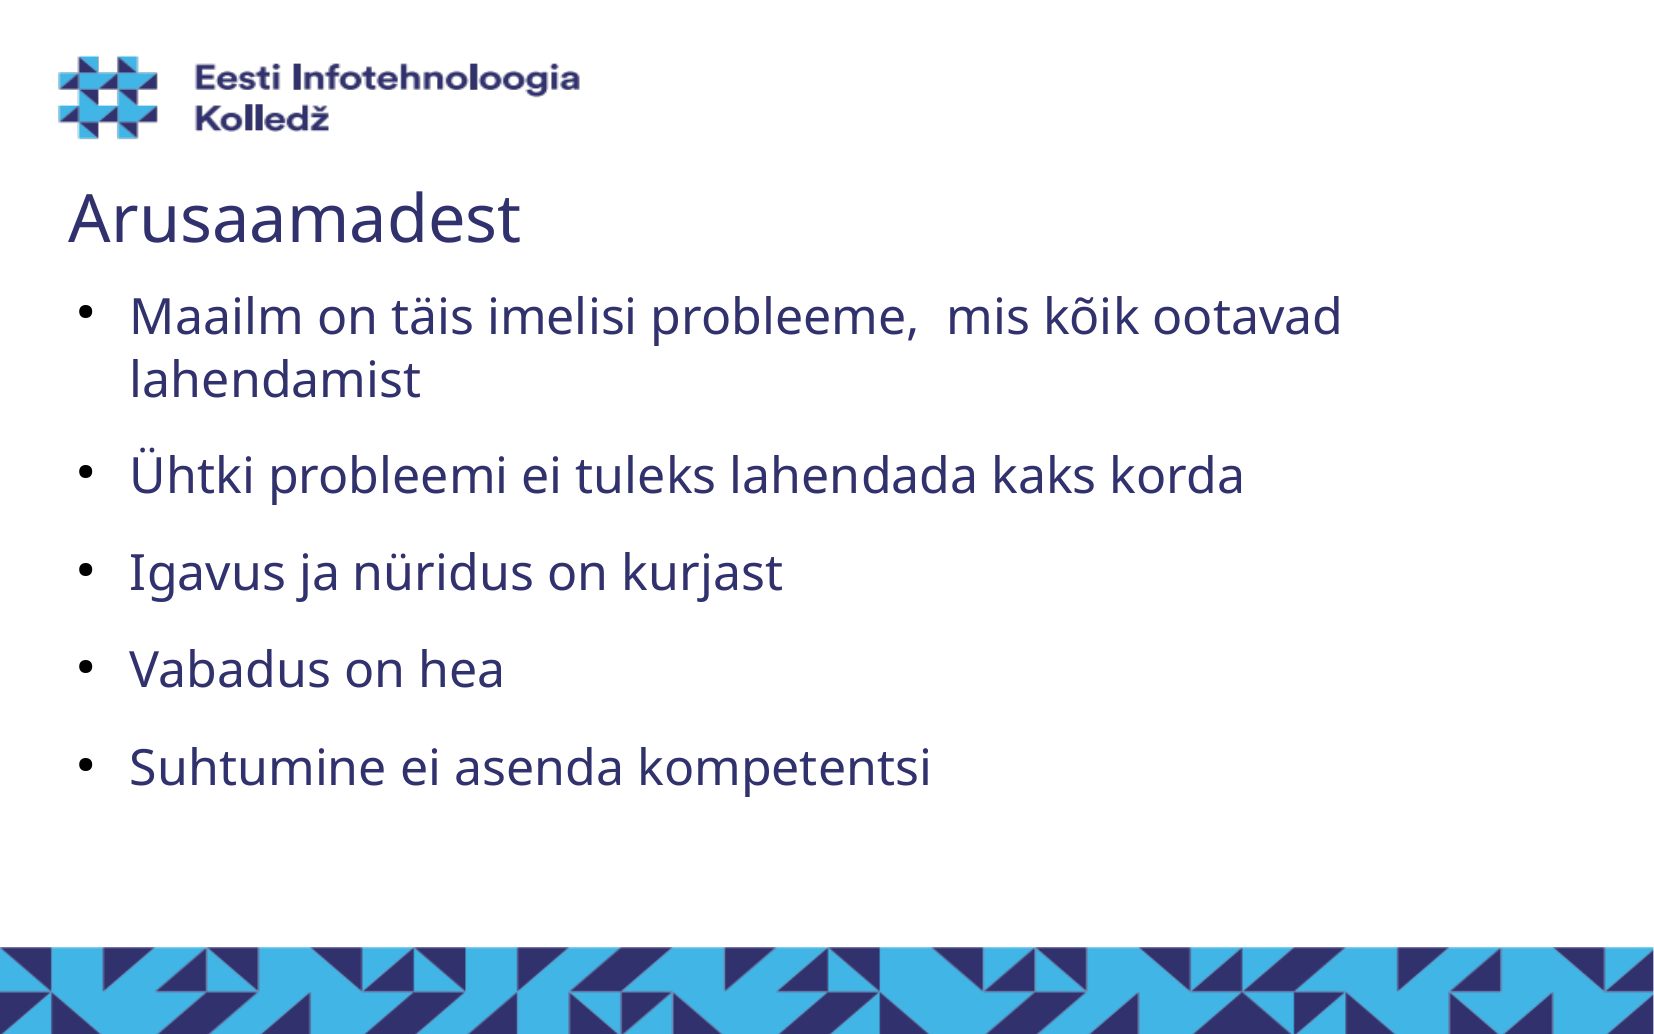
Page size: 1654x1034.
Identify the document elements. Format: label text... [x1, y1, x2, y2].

list Maailm on täis imelisi probleeme, mis kõik ootavad lahendamist Ühtki probleemi ei tuleks lahendada kaks korda Igavus ja nüridus on kurjast Vabadus on hea Suhtumine ei asenda kompetentsi [59, 283, 1595, 936]
title Arusaamadest [68, 147, 1536, 283]
